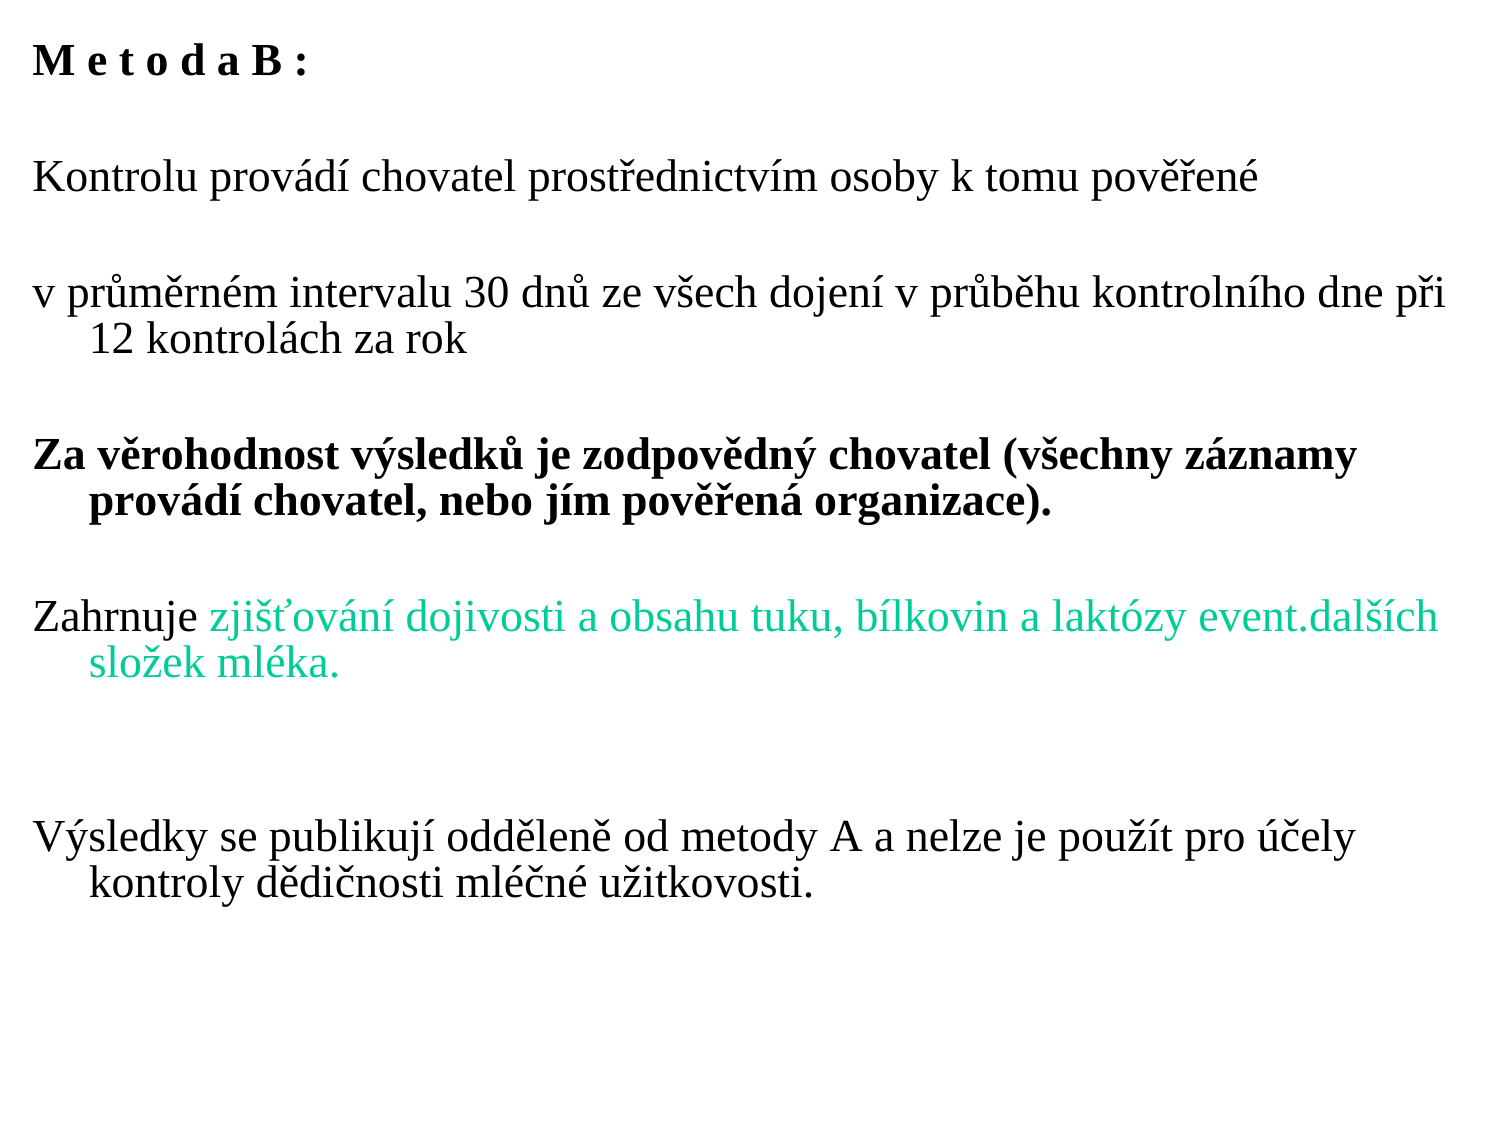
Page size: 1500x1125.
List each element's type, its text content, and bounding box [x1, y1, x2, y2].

list M e t o d a B : Kontrolu provádí chovatel prostřednictvím osoby k tomu pověřené v průměrném intervalu 30 dnů ze všech dojení v průběhu kontrolního dne při 12 kontrolách za rok Za věrohodnost výsledků je zodpovědný chovatel (všechny záznamy provádí chovatel, nebo jím pověřená organizace). Zahrnuje zjišťování dojivosti a obsahu tuku, bílkovin a laktózy event.dalších složek mléka. Výsledky se publikují odděleně od metody A a nelze je použít pro účely kontroly dědičnosti mléčné užitkovosti. [17, 31, 1471, 1095]
